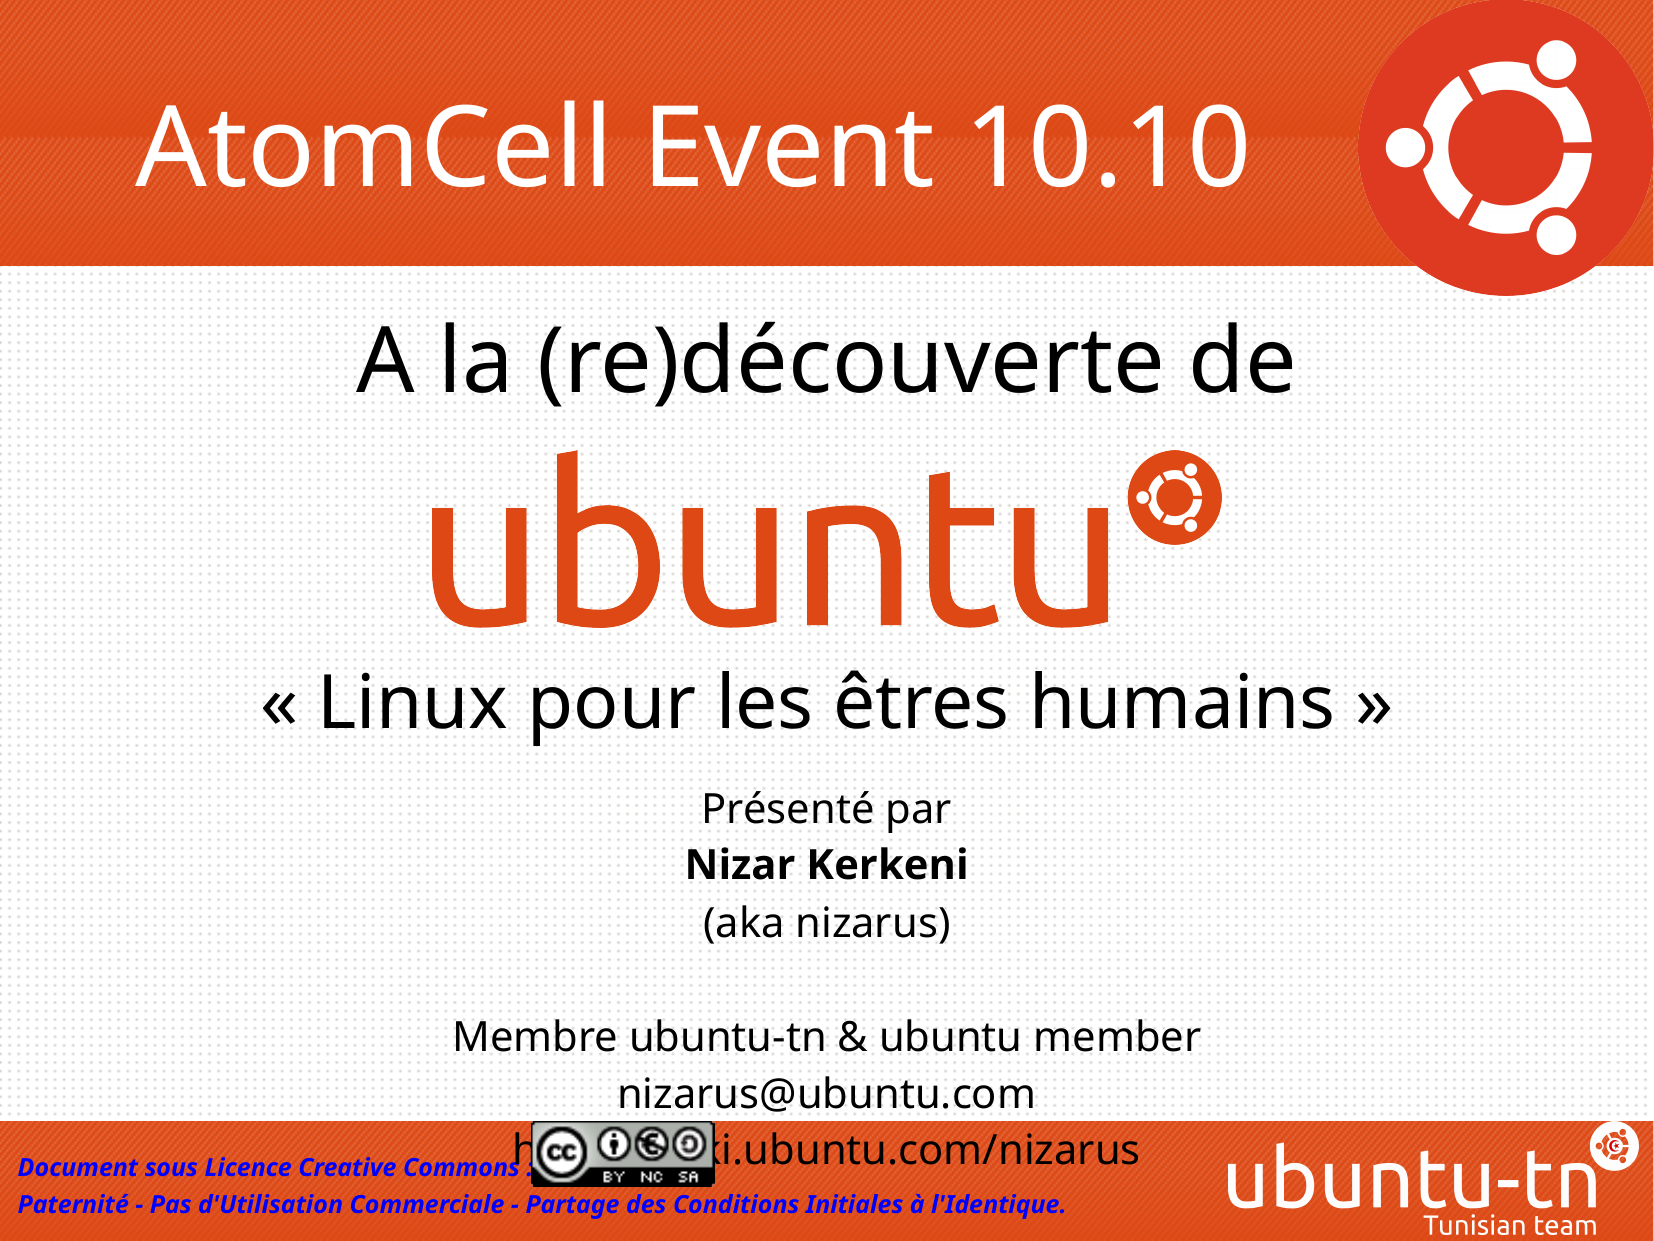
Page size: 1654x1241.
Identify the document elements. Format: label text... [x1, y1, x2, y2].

text_box A la (re)découverte de [82, 279, 1571, 435]
text_box « Linux pour les êtres humains » [82, 621, 1571, 778]
picture [0, 0, 1654, 1241]
text_box Présenté par Nizar Kerkeni (aka nizarus) Membre ubuntu-tn & ubuntu member nizarus@ubuntu.com https://wiki.ubuntu.com/nizarus [428, 770, 1226, 1115]
text_box Document sous Licence Creative Commons : Paternité - Pas d'Utilisation Commerciale - Partage des Conditions Initiales à l'Identique. [17, 1151, 1211, 1223]
title AtomCell Event 10.10 [29, 36, 1359, 250]
